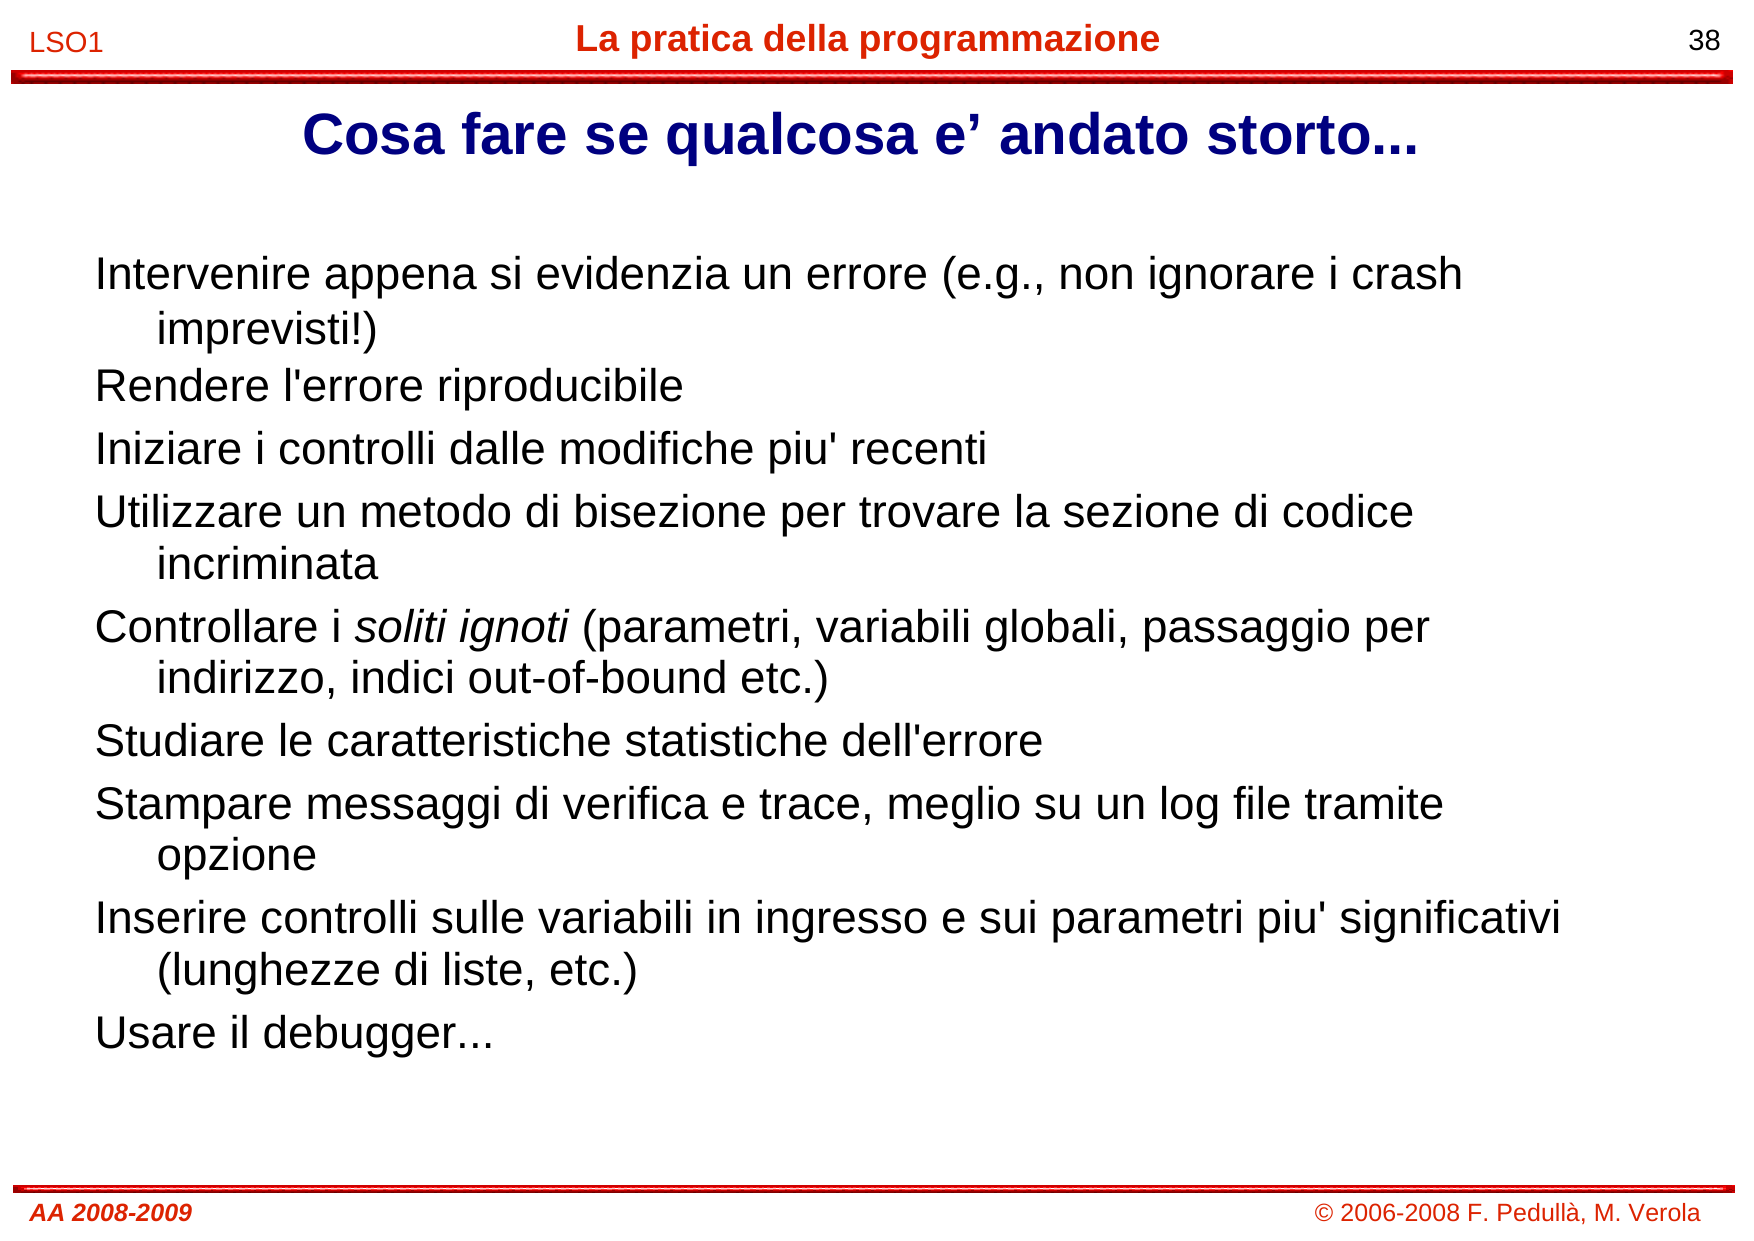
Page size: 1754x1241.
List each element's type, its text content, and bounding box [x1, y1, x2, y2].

picture [11, 70, 1733, 84]
text_box Cosa fare se qualcosa e’ andato storto... [302, 98, 1422, 187]
list Intervenire appena si evidenzia un errore (e.g., non ignorare i crash imprevisti!) Rendere l'errore riproducibile Iniziare i controlli dalle modifiche piu' recenti Utilizzare un metodo di bisezione per trovare la sezione di codice incriminata Controllare i soliti ignoti (parametri, variabili globali, passaggio per indirizzo, indici out-of-bound etc.) Studiare le caratteristiche statistiche dell'errore Stampare messaggi di verifica e trace, meglio su un log file tramite opzione Inserire controlli sulle variabili in ingresso e sui parametri piu' significativi (lunghezze di liste, etc.) Usare il debugger... [94, 244, 1617, 1100]
picture [13, 1185, 1735, 1193]
